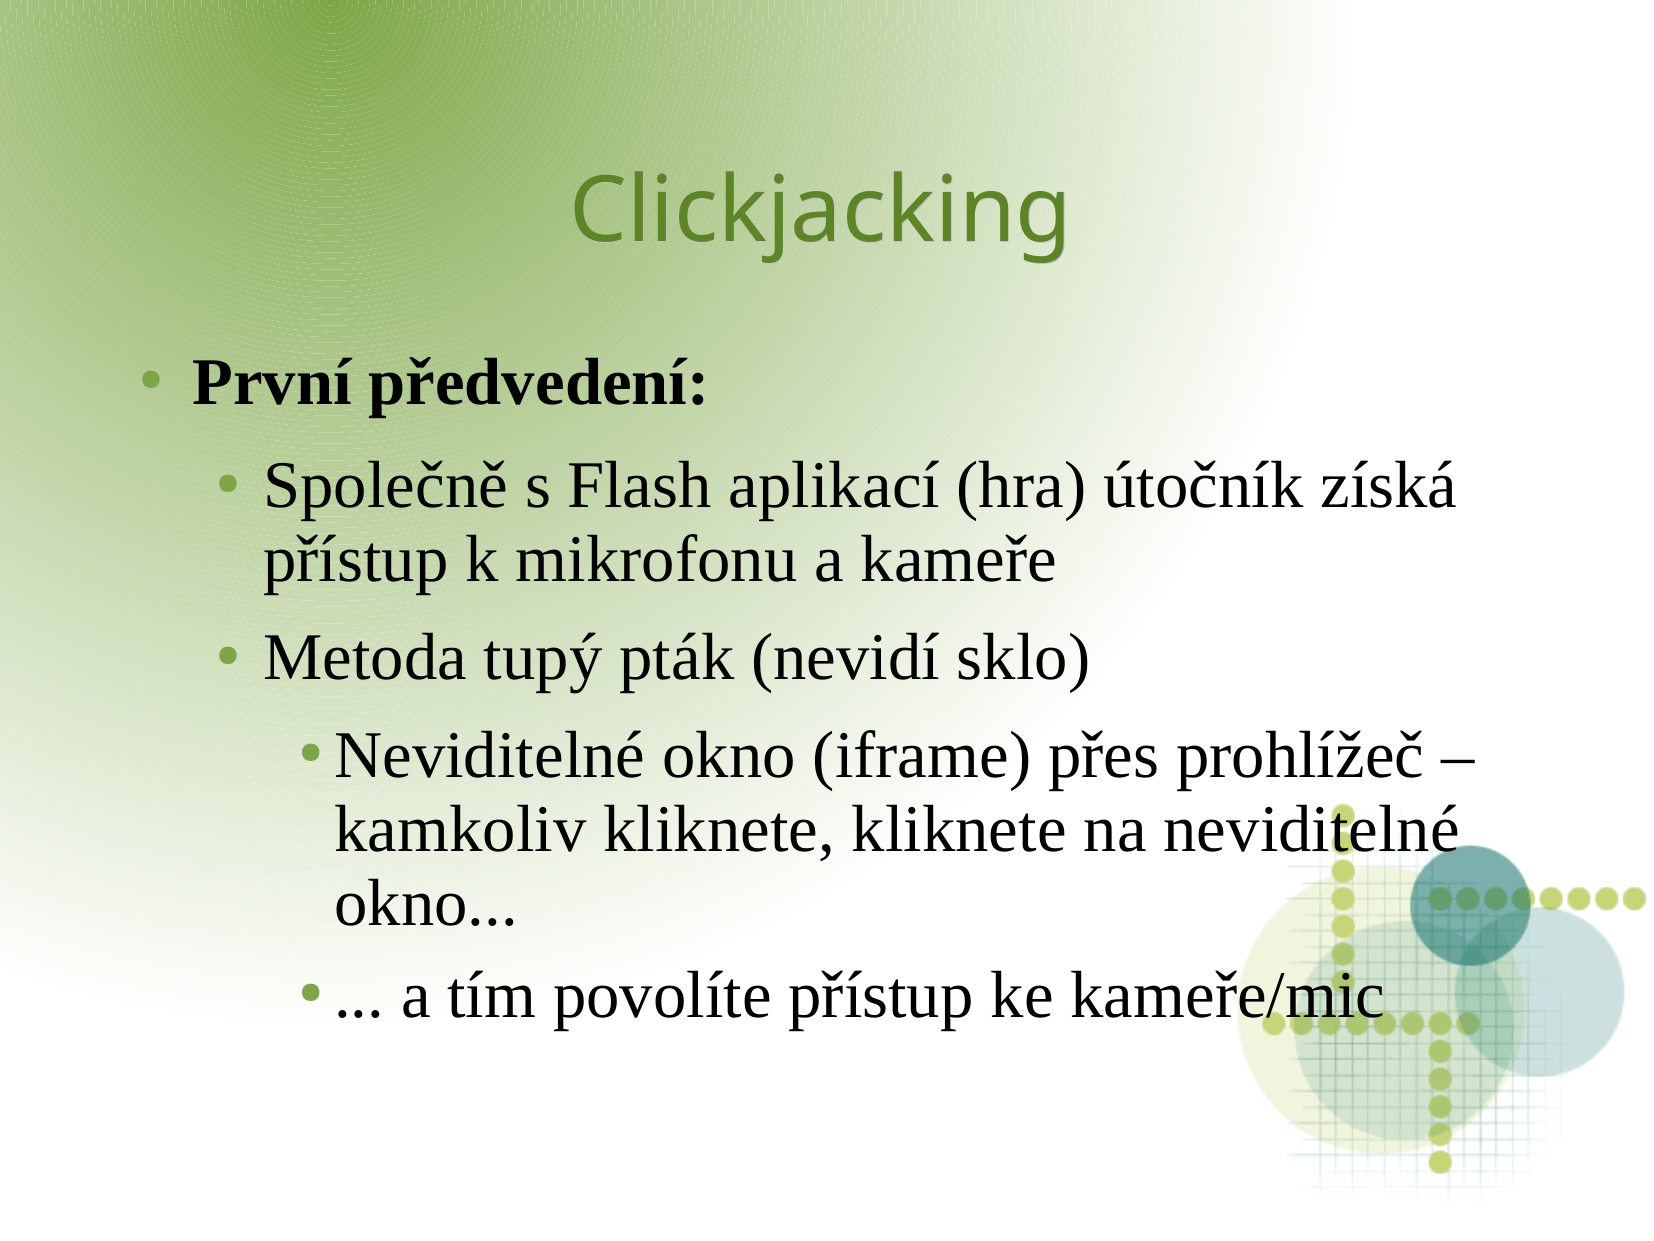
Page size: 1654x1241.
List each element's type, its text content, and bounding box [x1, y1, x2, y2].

list První předvedení: Společně s Flash aplikací (hra) útočník získá přístup k mikrofonu a kameře Metoda tupý pták (nevidí sklo) Neviditelné okno (iframe) přes prohlížeč – kamkoliv kliknete, kliknete na neviditelné okno... ... a tím povolíte přístup ke kameře/mic [121, 344, 1534, 1127]
title Clickjacking [121, 102, 1534, 311]
picture [1224, 792, 1654, 1211]
